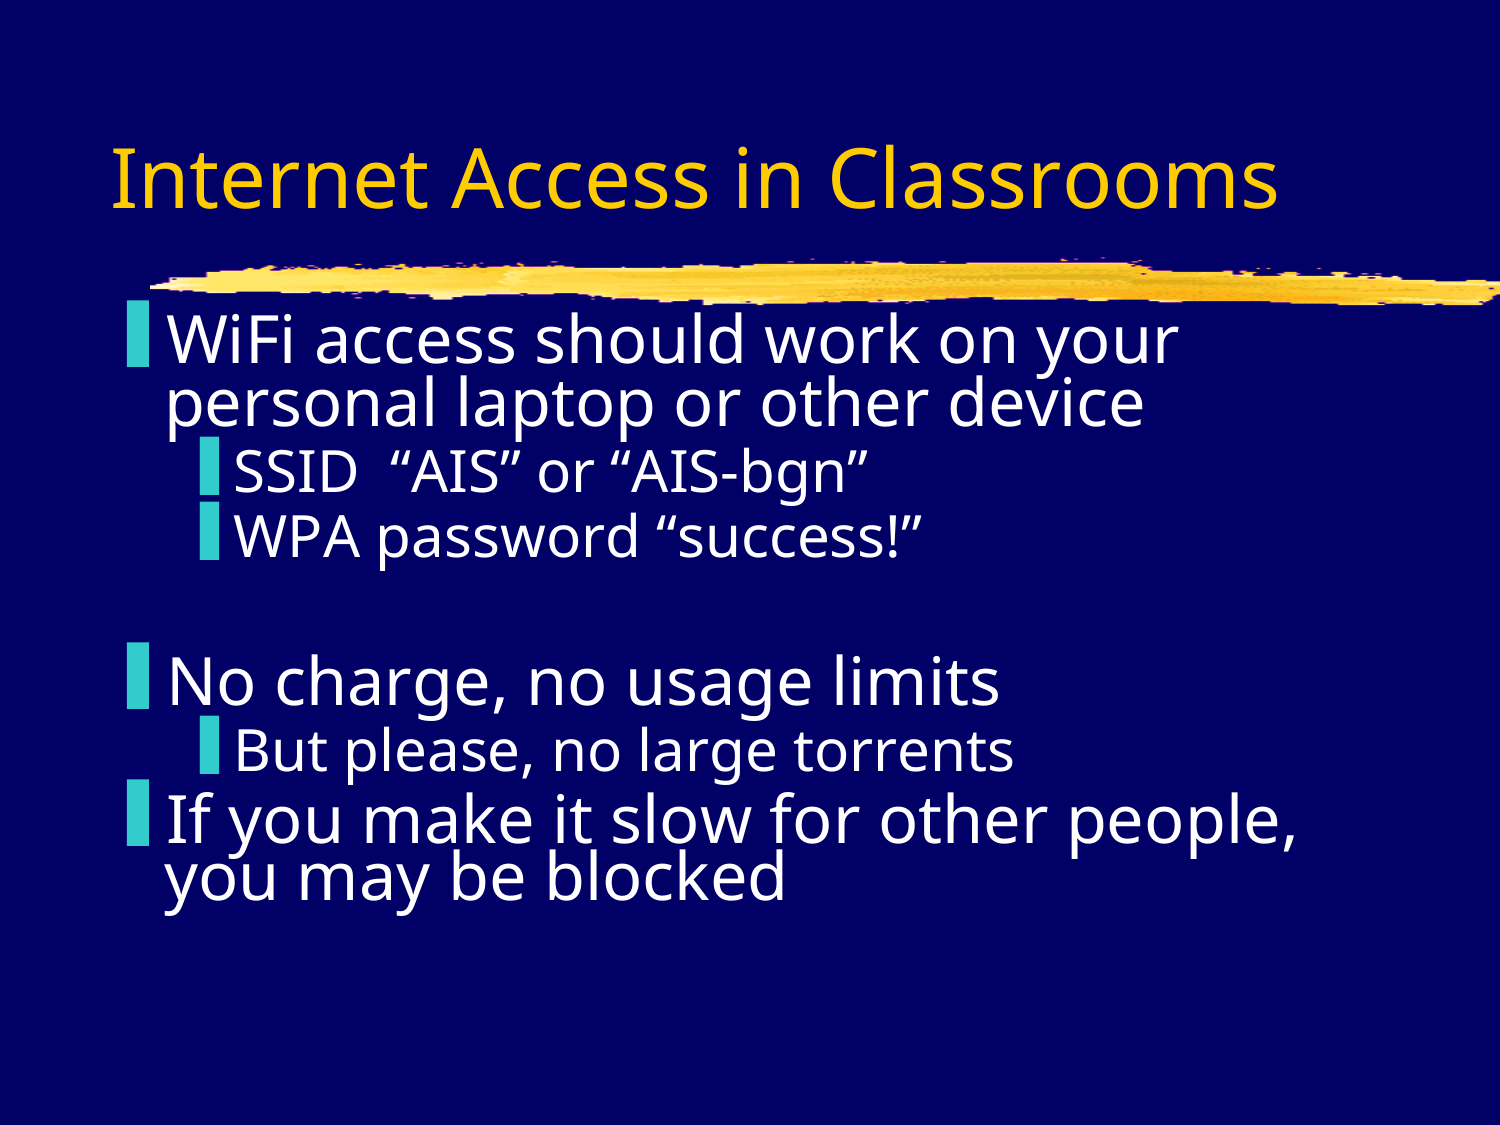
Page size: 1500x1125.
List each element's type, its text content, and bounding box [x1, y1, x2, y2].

title Internet Access in Classrooms [110, 78, 1391, 297]
list WiFi access should work on your personal laptop or other device SSID “AIS” or “AIS-bgn” WPA password “success!” No charge, no usage limits But please, no large torrents If you make it slow for other people, you may be blocked [110, 312, 1391, 1125]
picture [150, 252, 1500, 316]
